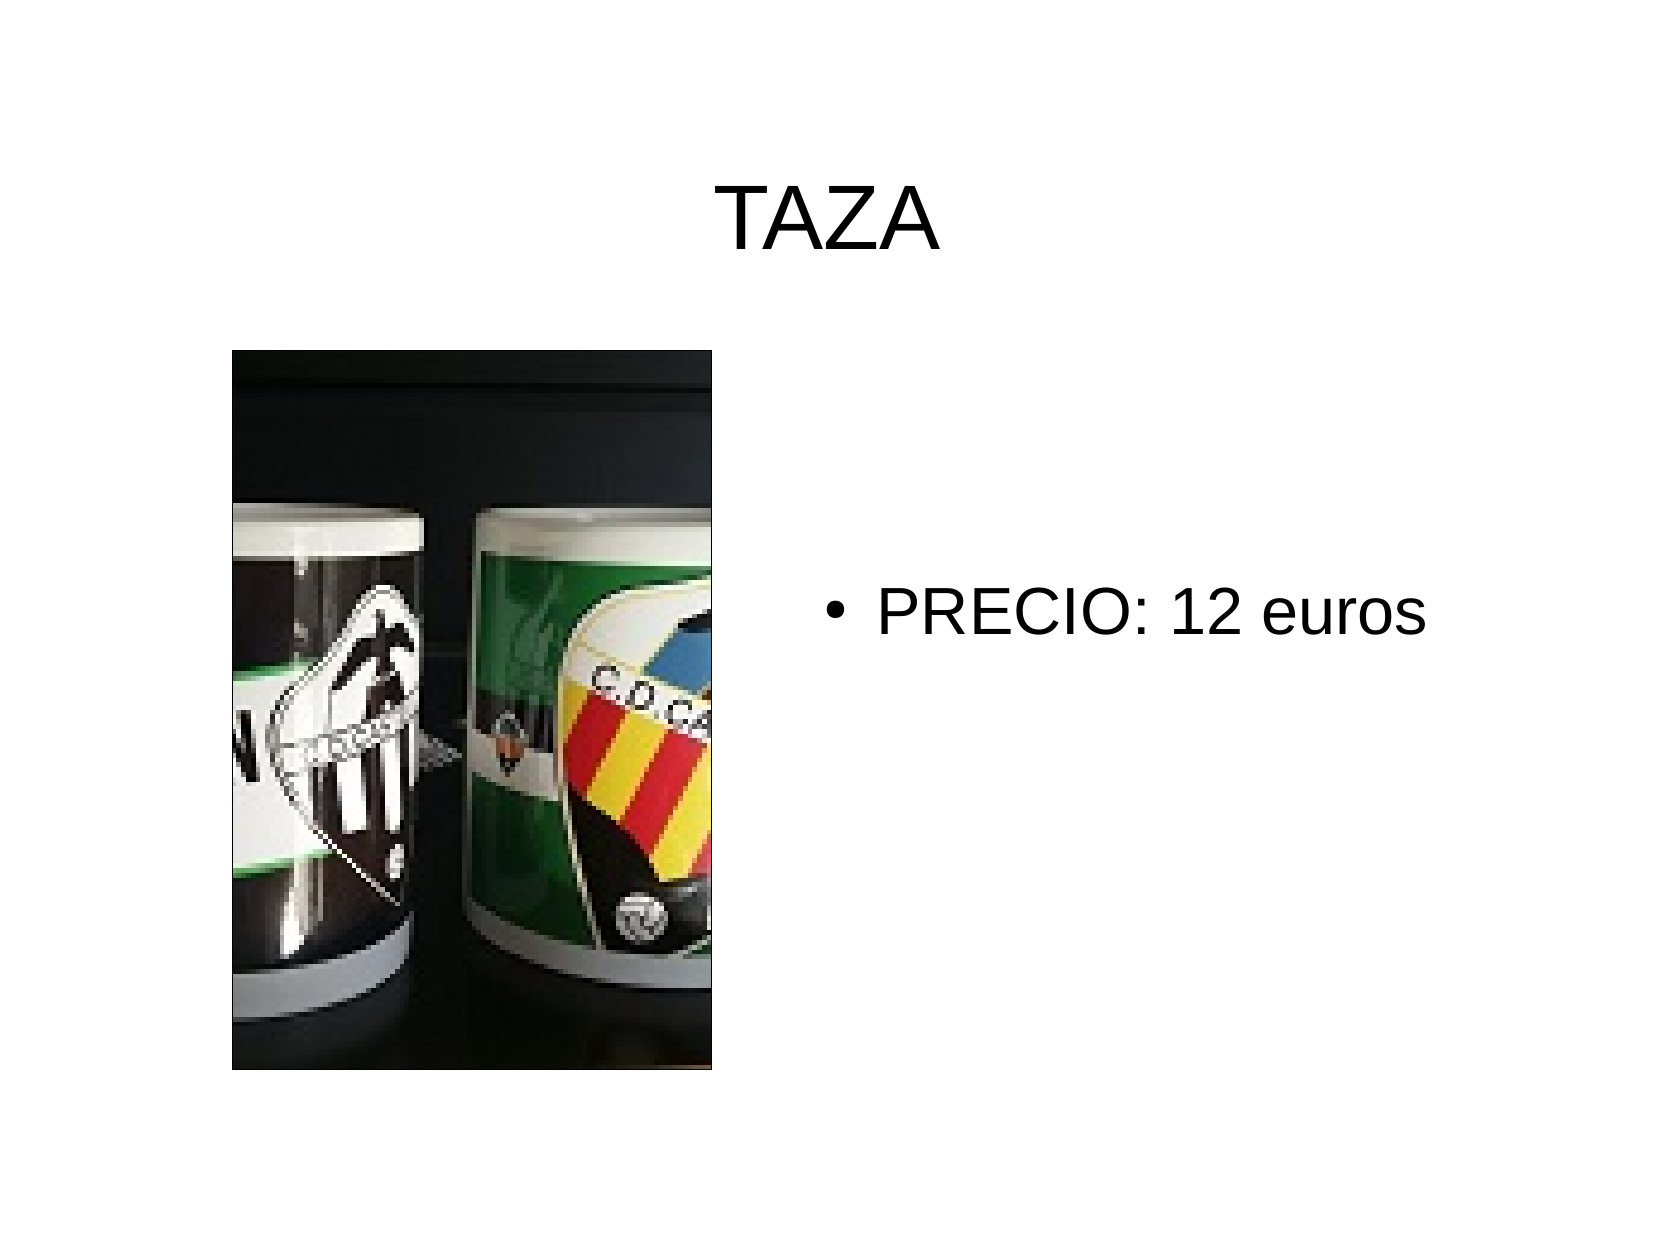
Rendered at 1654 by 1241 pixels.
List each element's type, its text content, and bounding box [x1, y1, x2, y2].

picture [232, 350, 712, 1070]
title TAZA [121, 114, 1534, 322]
list PRECIO: 12 euros [790, 566, 1512, 714]
